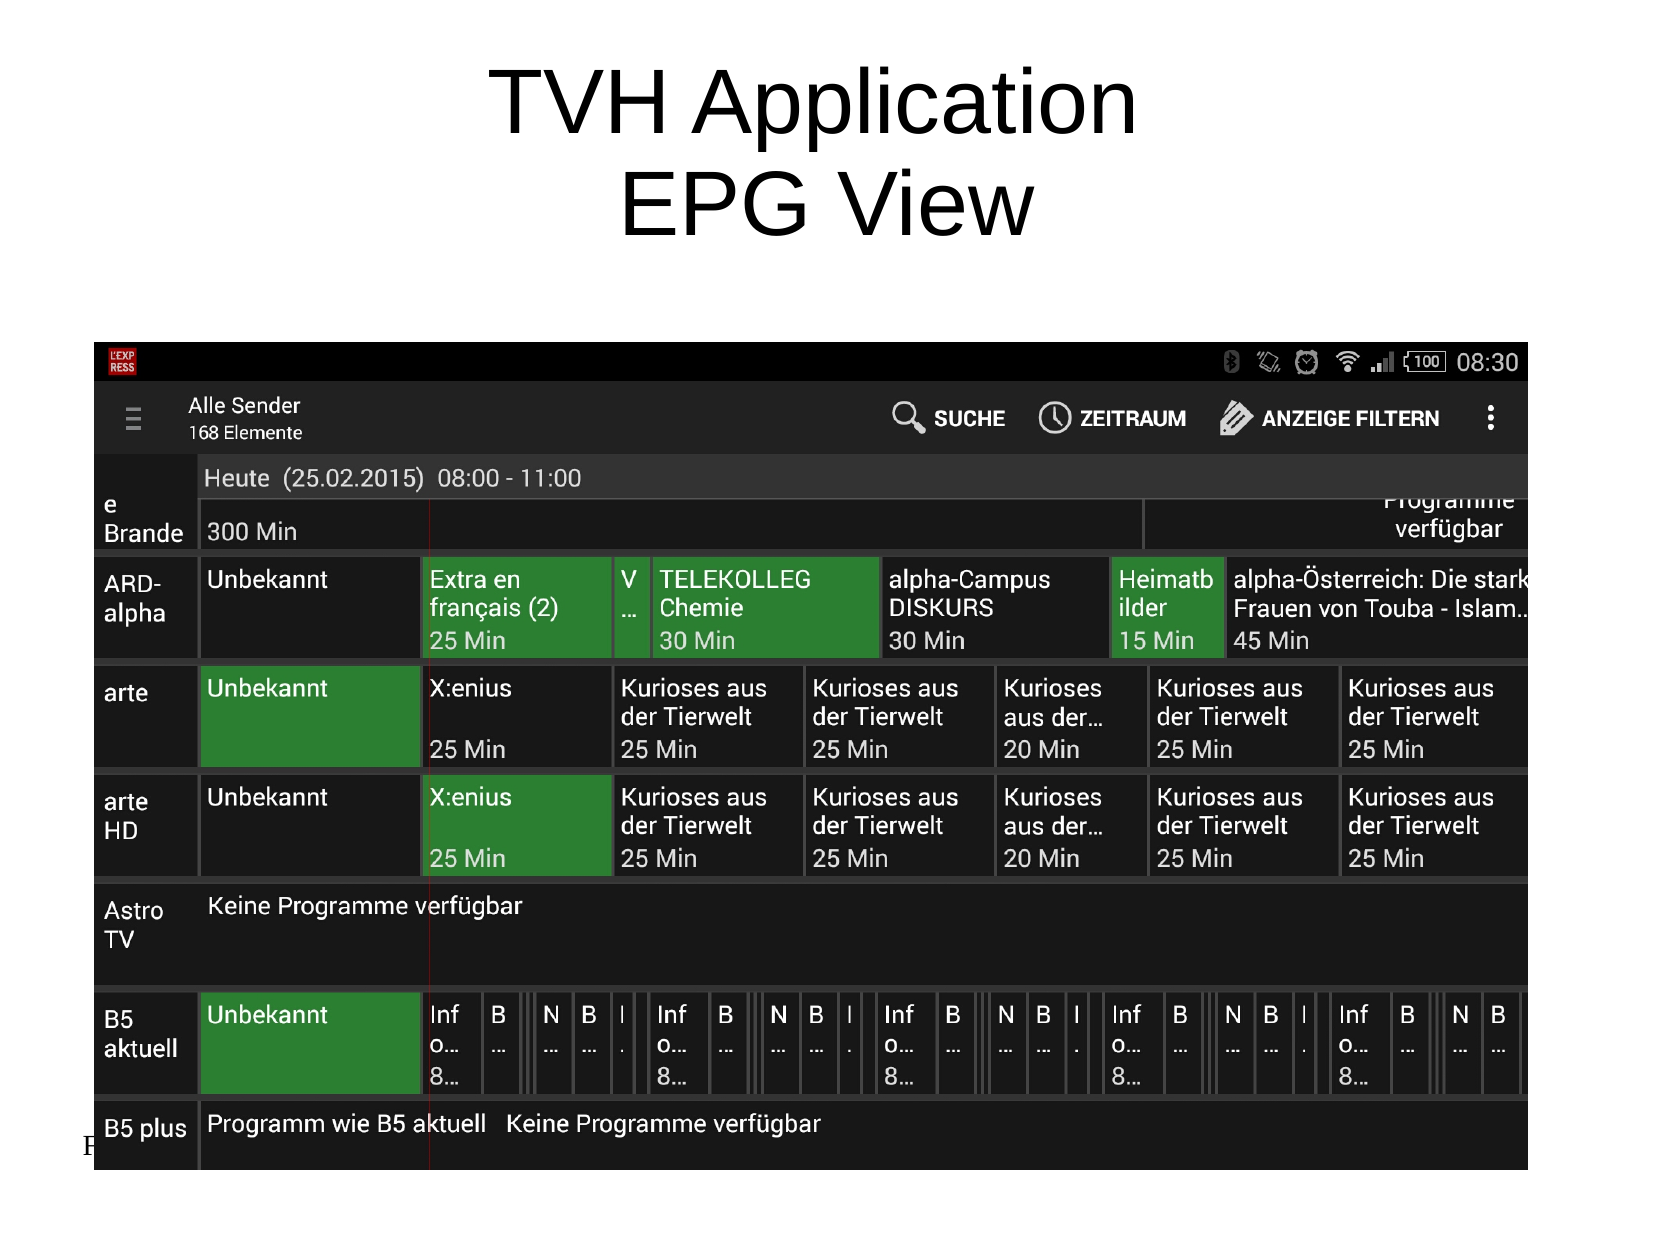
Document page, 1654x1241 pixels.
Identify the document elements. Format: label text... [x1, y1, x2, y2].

picture [94, 342, 1528, 1170]
title TVH Application EPG View [82, 49, 1571, 257]
